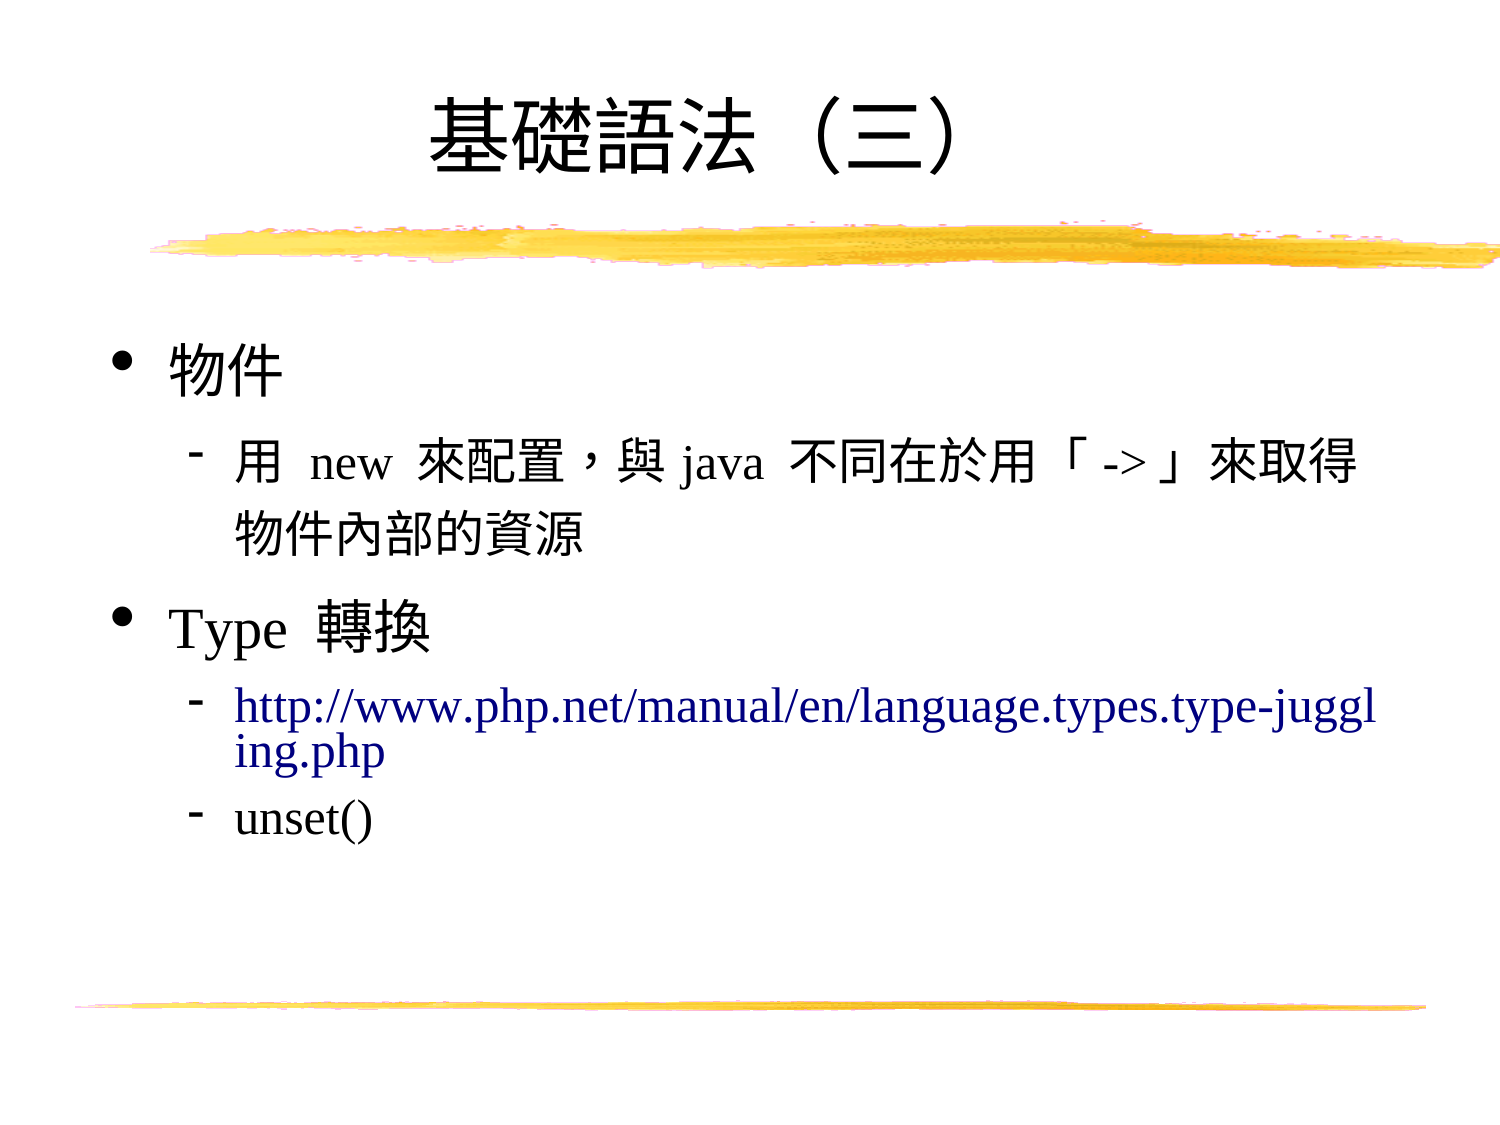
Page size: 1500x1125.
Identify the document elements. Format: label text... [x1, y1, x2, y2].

list 物件 用 new 來配置，與java 不同在於用「->」來取得物件內部的資源 Type 轉換 http://www.php.net/manual/en/language.types.type-juggling.php unset() [112, 324, 1388, 986]
picture [75, 999, 1426, 1013]
picture [150, 215, 1500, 279]
title 基礎語法（三） [66, 44, 1342, 218]
